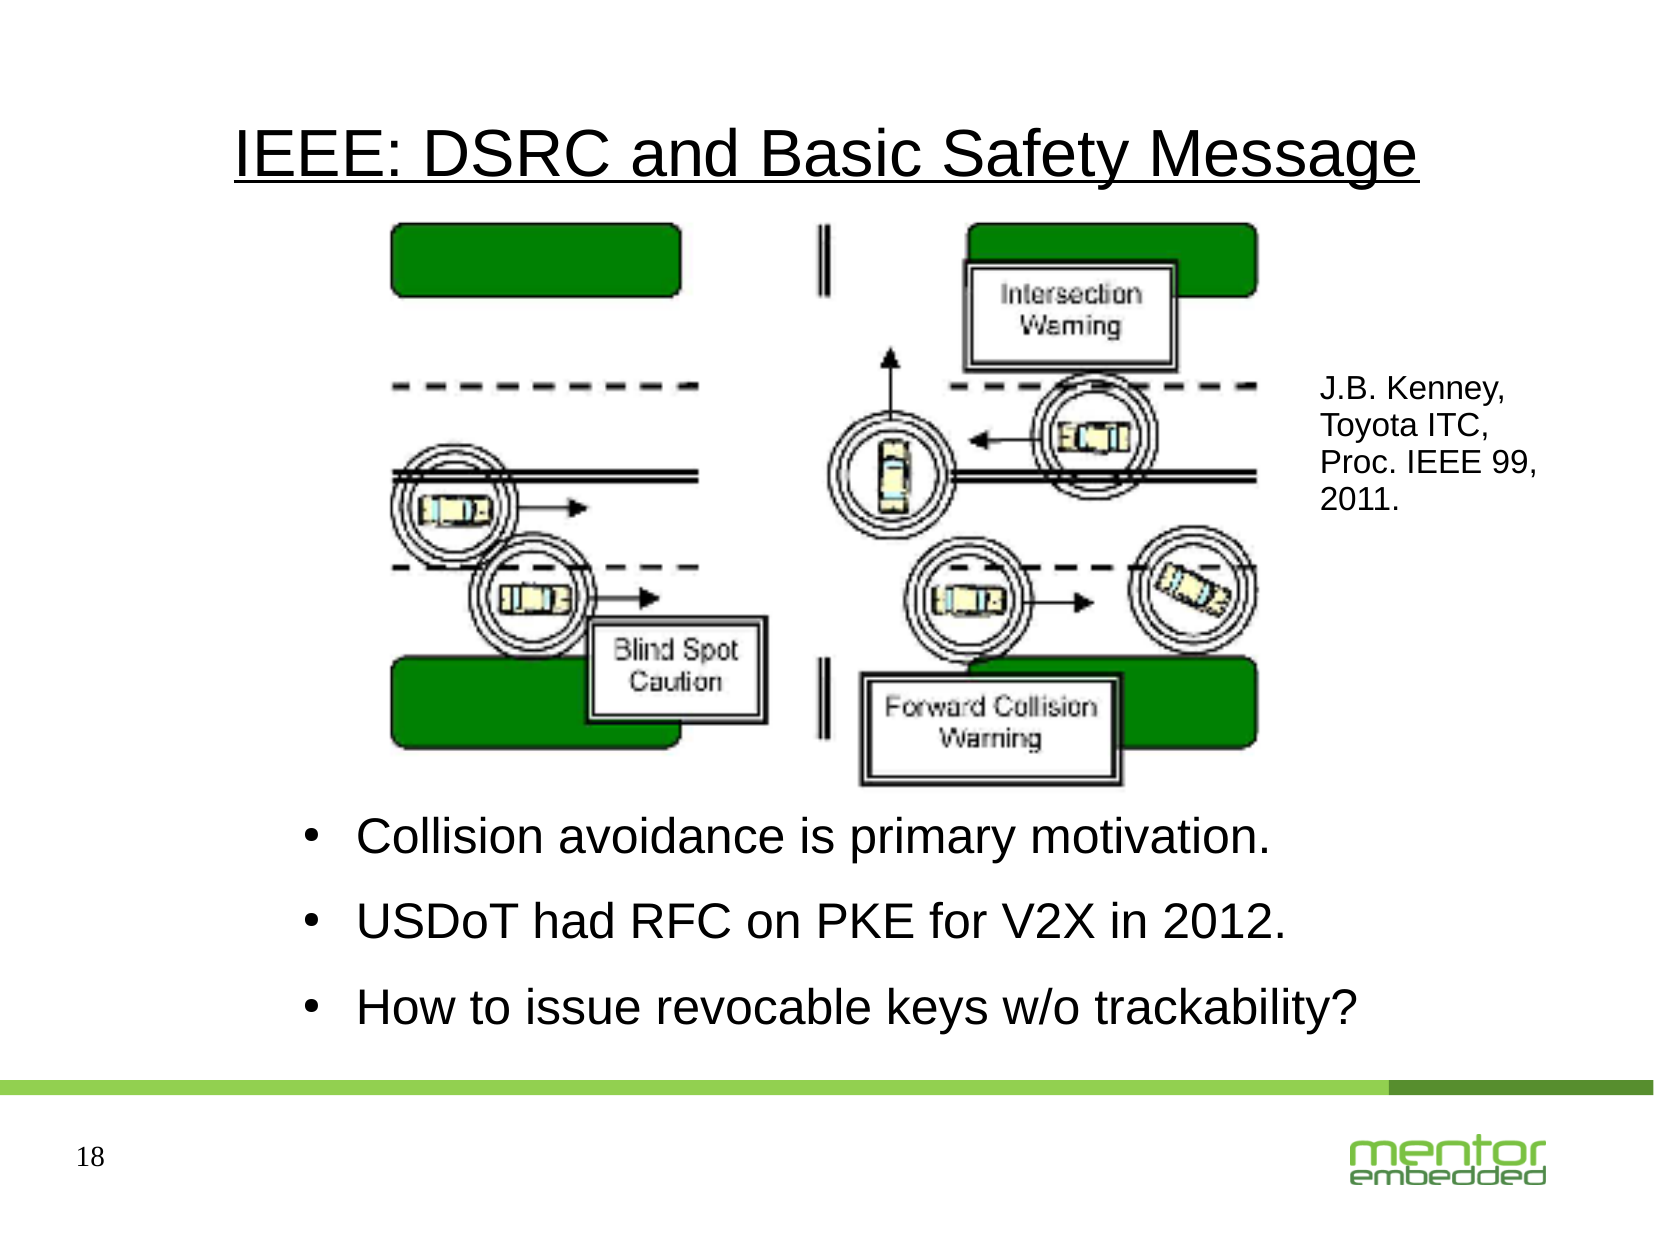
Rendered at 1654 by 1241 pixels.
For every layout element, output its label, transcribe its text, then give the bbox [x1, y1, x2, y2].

title IEEE: DSRC and Basic Safety Message [82, 49, 1571, 257]
text_box J.B. Kenney, Toyota ITC, Proc. IEEE 99, 2011. [1305, 362, 1554, 526]
picture [1350, 1134, 1546, 1185]
picture [388, 209, 1266, 811]
list Collision avoidance is primary motivation. USDoT had RFC on PKE for V2X in 2012. How to issue revocable keys w/o trackability? [285, 808, 1396, 1096]
